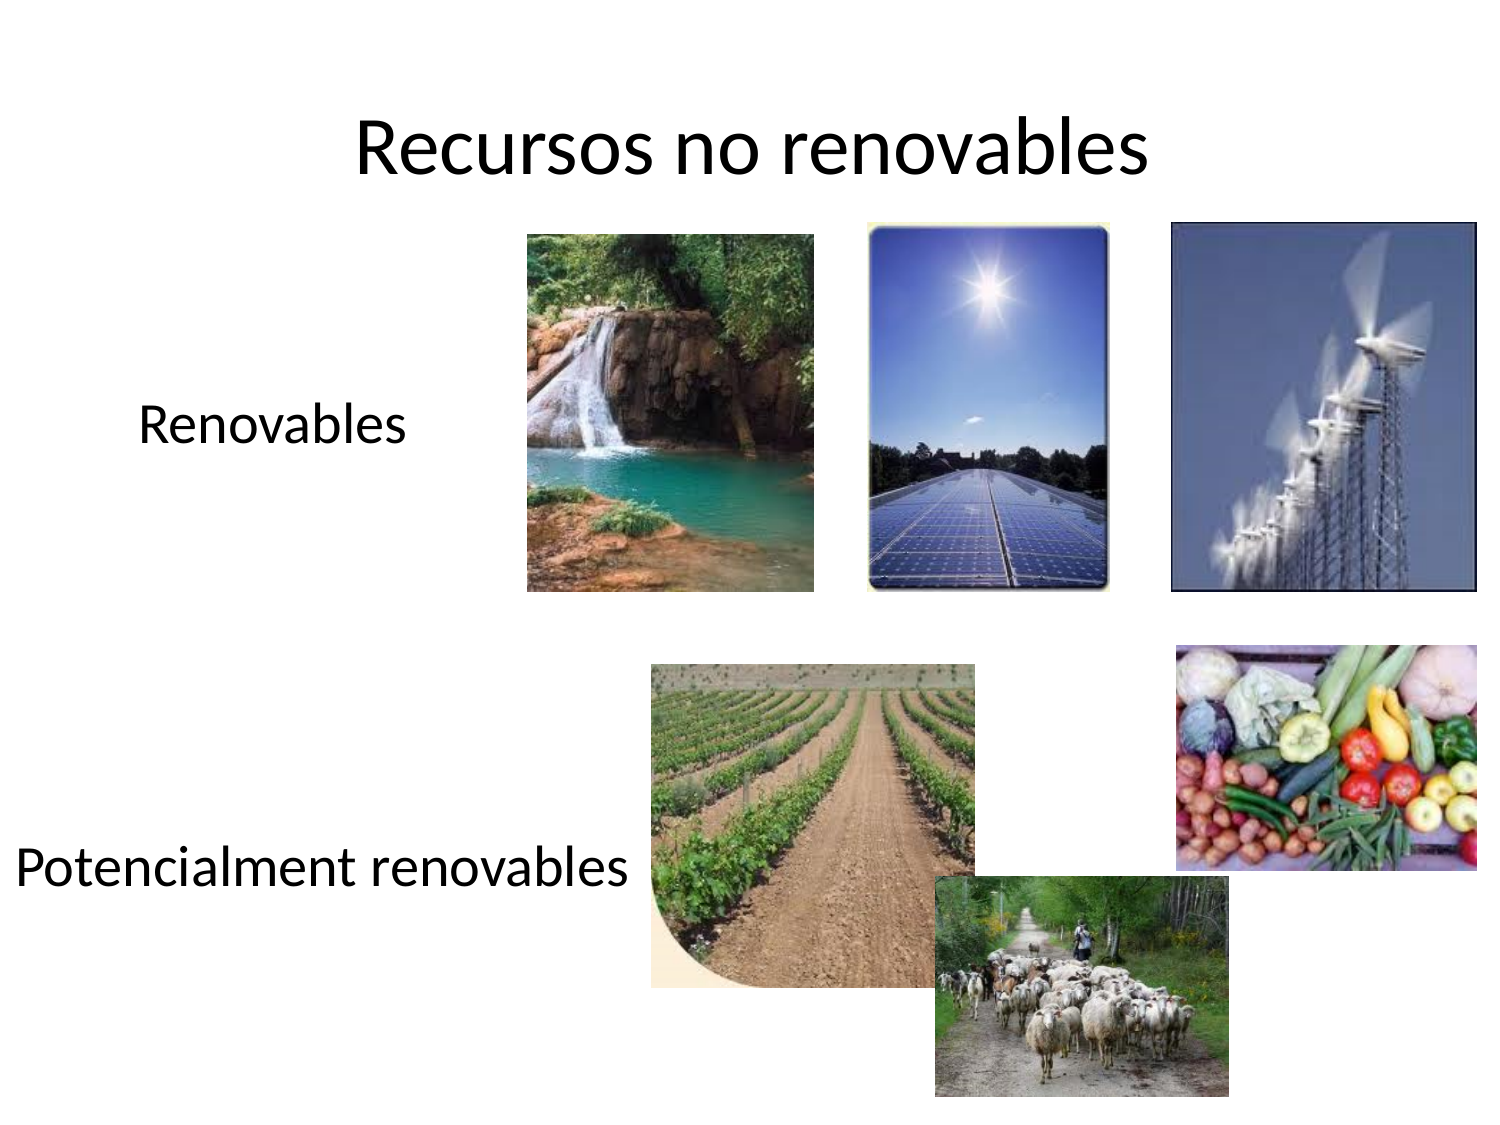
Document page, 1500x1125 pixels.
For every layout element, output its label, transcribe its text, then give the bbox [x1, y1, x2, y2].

picture [1171, 222, 1477, 592]
picture [651, 664, 1229, 1097]
text_box Recursos no renovables [93, 84, 1412, 201]
picture [1176, 645, 1477, 871]
text_box Renovables [56, 377, 503, 464]
text_box Potencialment renovables [0, 820, 666, 907]
picture [527, 234, 814, 592]
picture [867, 222, 1110, 592]
